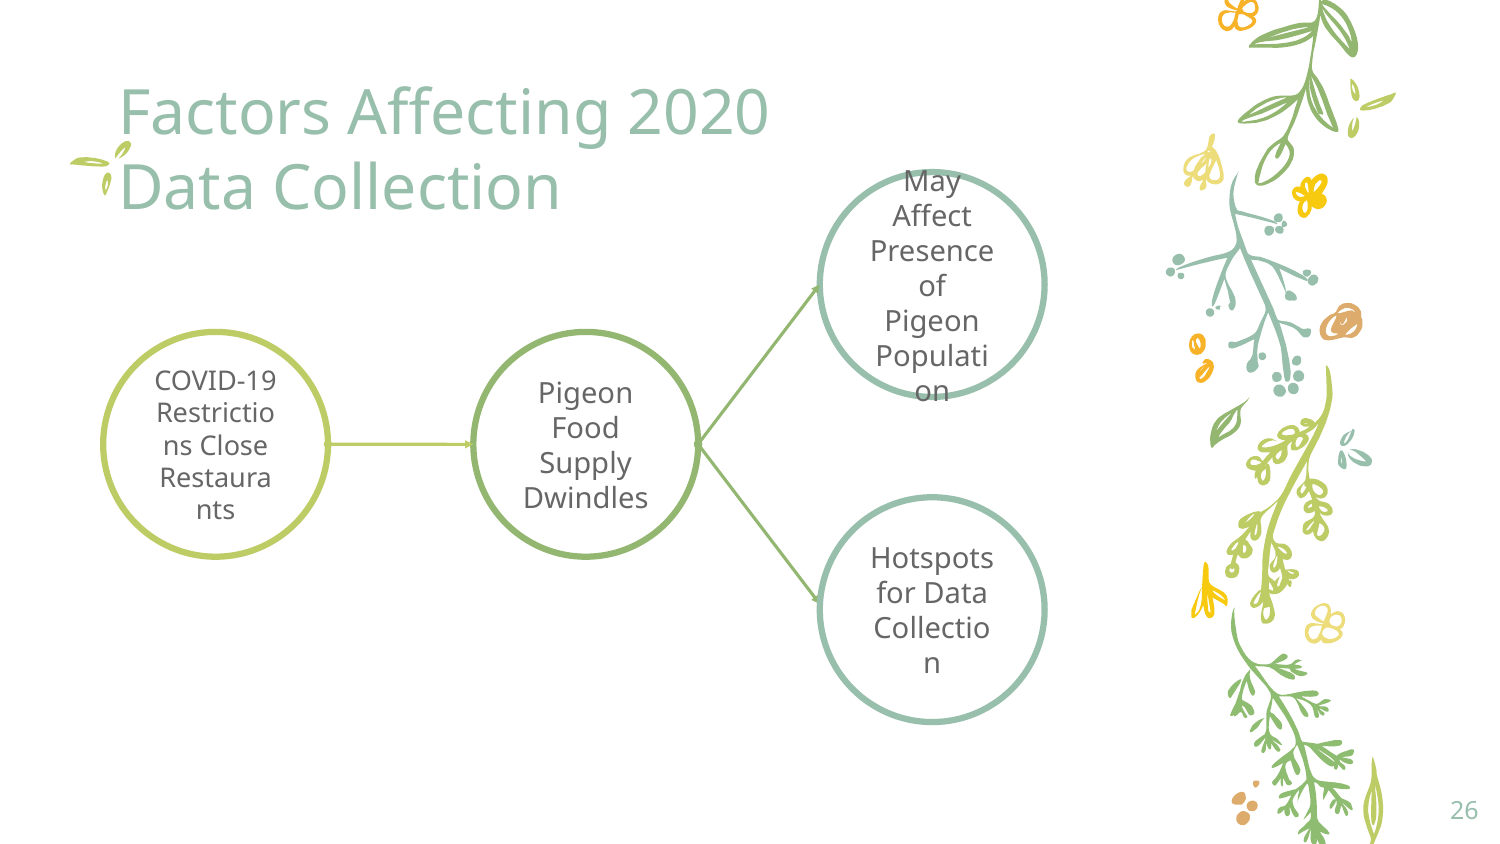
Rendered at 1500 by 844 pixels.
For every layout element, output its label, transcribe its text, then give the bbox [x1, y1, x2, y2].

title Factors Affecting 2020 Data Collection [103, 96, 820, 237]
slide_number <number> [1403, 779, 1494, 844]
text_box COVID-19 Restrictions Close Restaurants [103, 331, 328, 557]
text_box May Affect Presence of Pigeon Population [819, 172, 1045, 397]
text_box Pigeon Food Supply Dwindles [473, 331, 699, 557]
text_box Hotspots for Data Collection [819, 497, 1045, 723]
